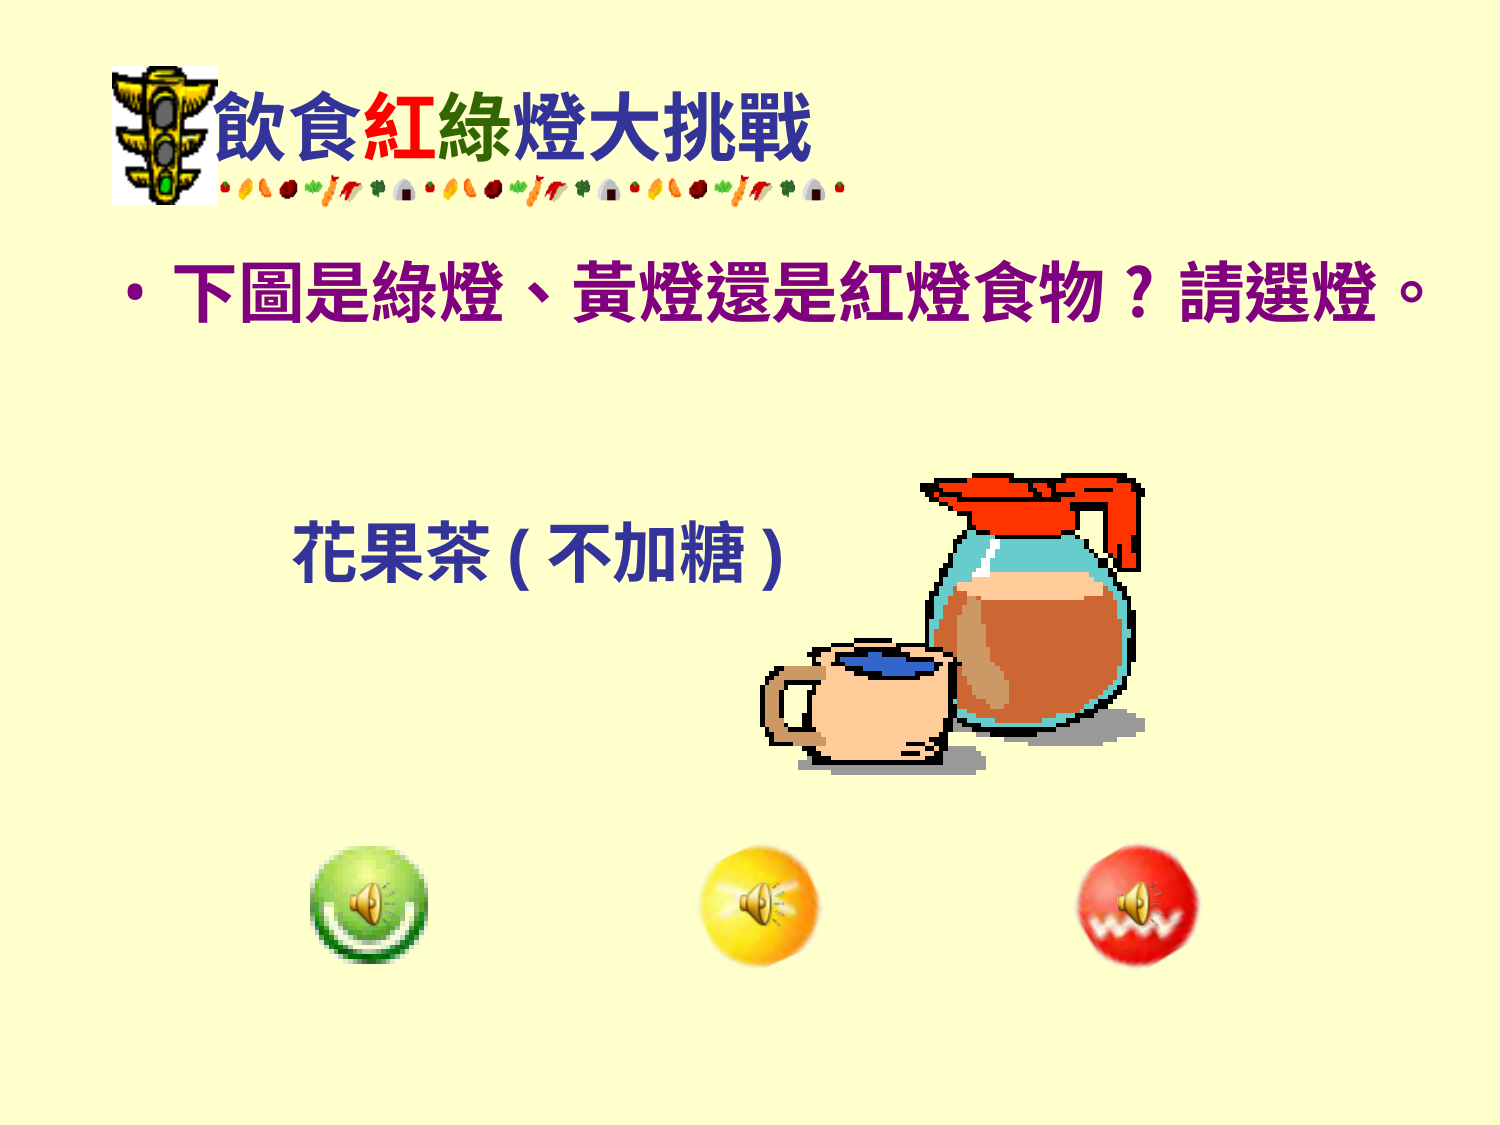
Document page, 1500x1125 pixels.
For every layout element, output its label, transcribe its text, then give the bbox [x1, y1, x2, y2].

picture [1048, 817, 1231, 992]
picture [673, 822, 850, 988]
picture [112, 66, 847, 209]
picture [643, 361, 1207, 775]
text_box 花果茶(不加糖) [277, 503, 643, 599]
list 下圖是綠燈、黃燈還是紅燈食物?請選燈。 [100, 243, 1436, 351]
text_box 飲食紅綠燈大挑戰 [194, 78, 868, 173]
picture [301, 846, 443, 964]
